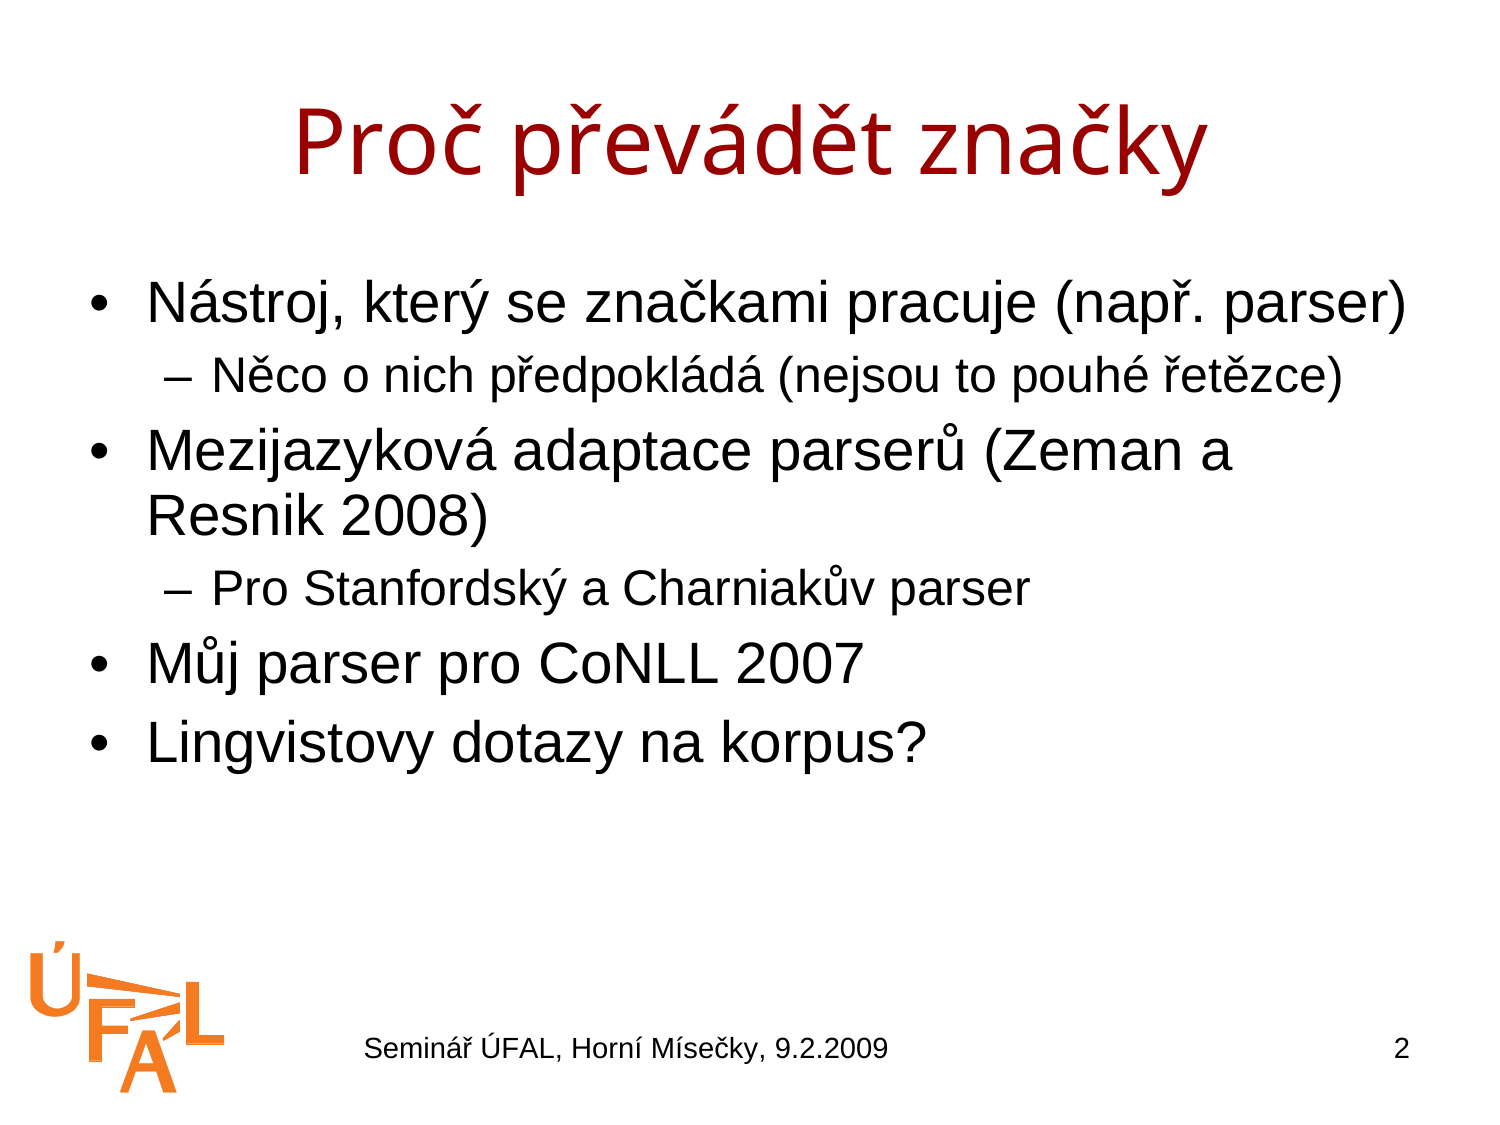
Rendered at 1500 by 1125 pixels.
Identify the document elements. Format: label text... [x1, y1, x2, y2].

title Proč převádět značky [75, 45, 1426, 233]
list Nástroj, který se značkami pracuje (např. parser) Něco o nich předpokládá (nejsou to pouhé řetězce) Mezijazyková adaptace parserů (Zeman a Resnik 2008) Pro Stanfordský a Charniakův parser Můj parser pro CoNLL 2007 Lingvistovy dotazy na korpus? [75, 262, 1426, 1006]
